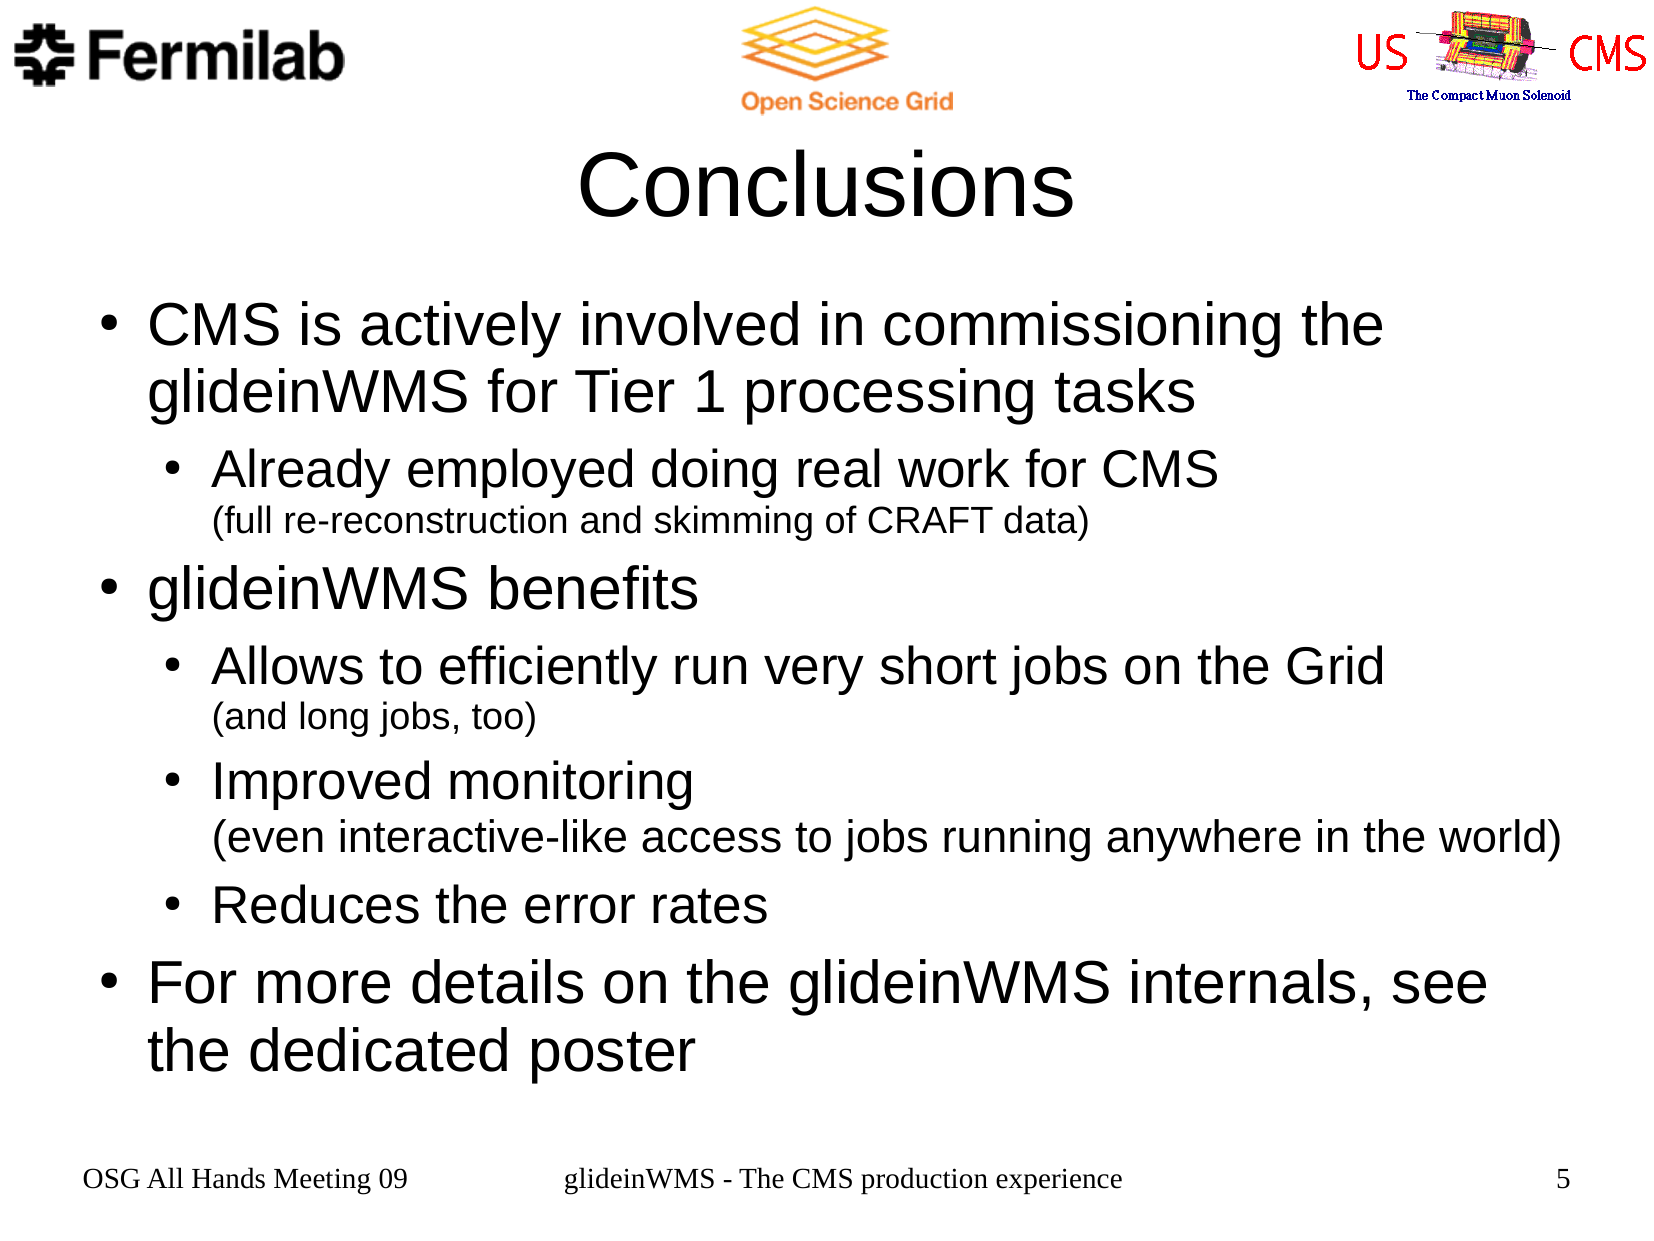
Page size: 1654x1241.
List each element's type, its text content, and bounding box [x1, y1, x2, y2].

title Conclusions [82, 112, 1571, 257]
list CMS is actively involved in commissioning the glideinWMS for Tier 1 processing tasks Already employed doing real work for CMS (full re-reconstruction and skimming of CRAFT data) glideinWMS benefits Allows to efficiently run very short jobs on the Grid (and long jobs, too) Improved monitoring (even interactive-like access to jobs running anywhere in the world) Reduces the error rates For more details on the glideinWMS internals, see the dedicated poster [82, 290, 1576, 1126]
picture [741, 5, 953, 112]
picture [14, 23, 345, 87]
picture [1354, 11, 1648, 102]
